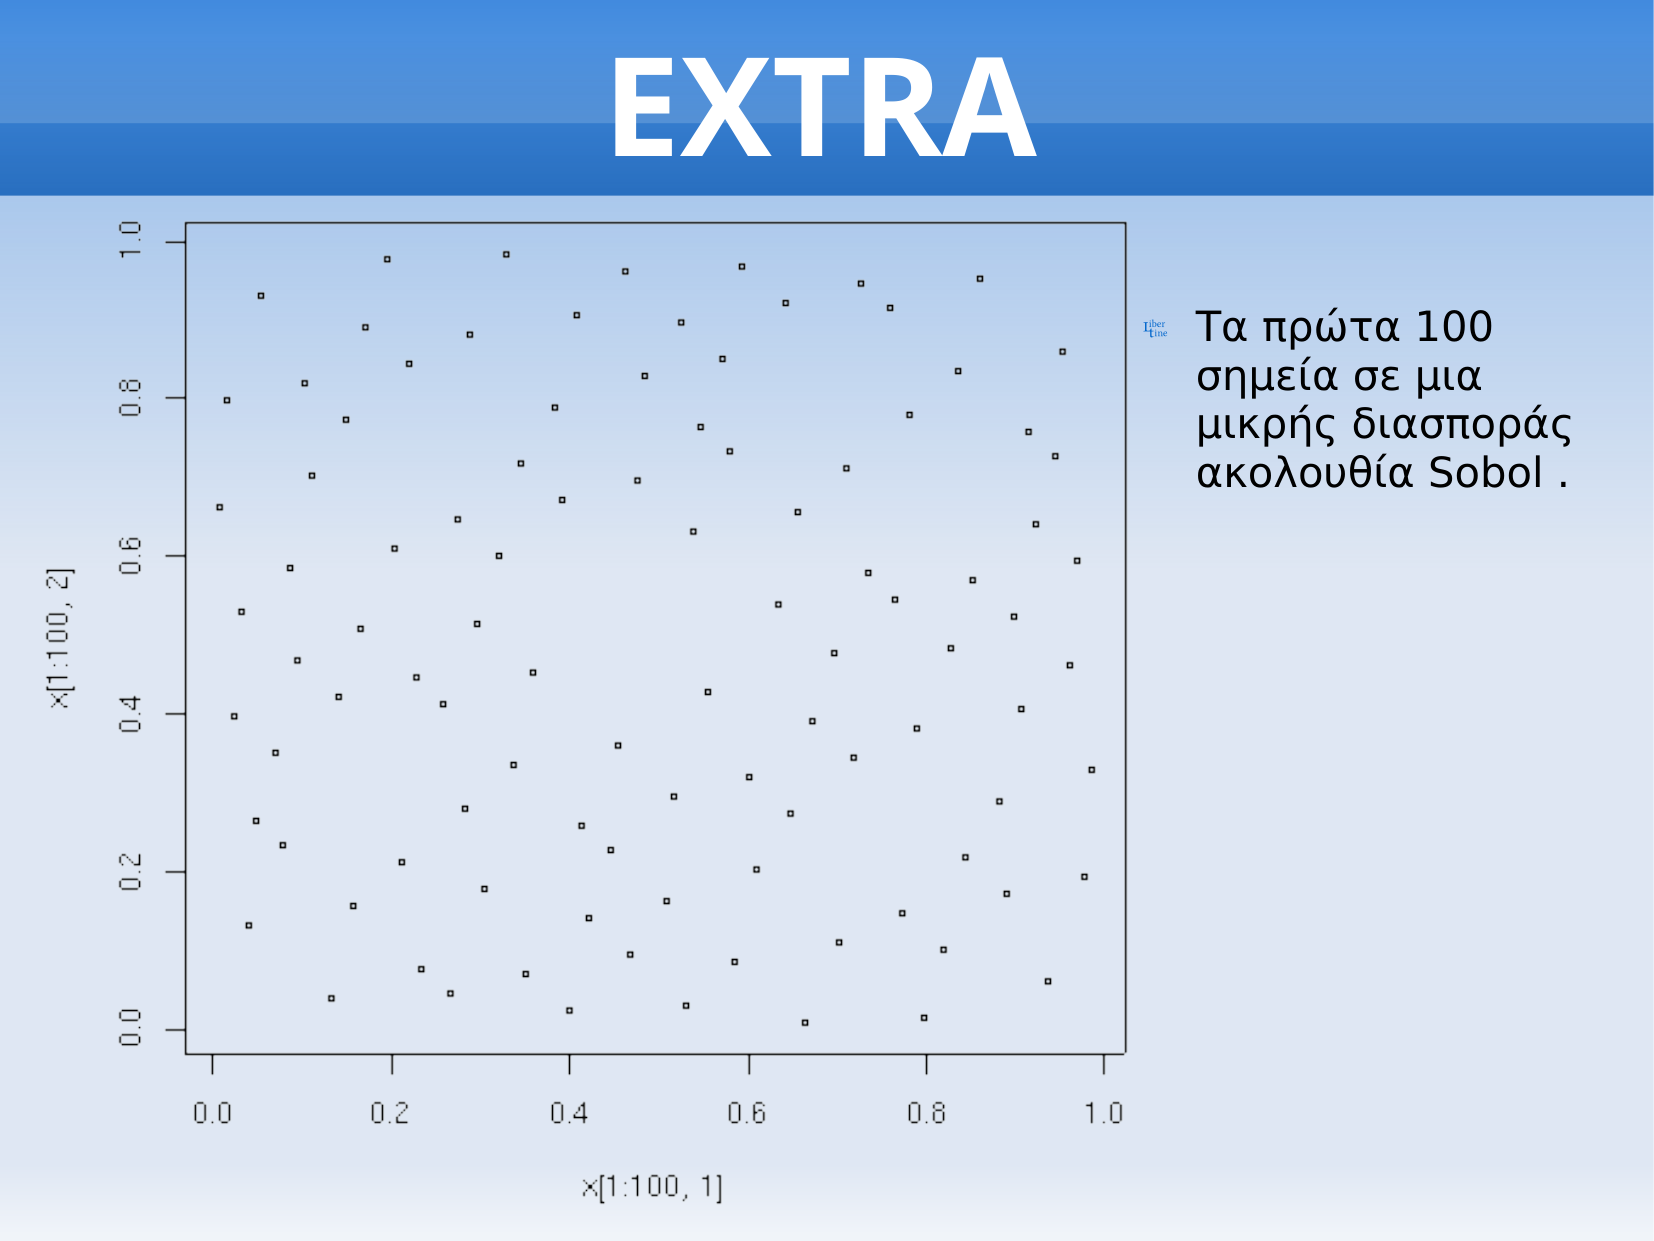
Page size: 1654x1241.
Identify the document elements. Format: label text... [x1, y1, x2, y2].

picture [0, 0, 1654, 1241]
title EXTRA [76, 0, 1565, 217]
list Τα πρώτα 100 σημεία σε μια μικρής διασποράς ακολουθία Sobol . [1125, 225, 1613, 638]
